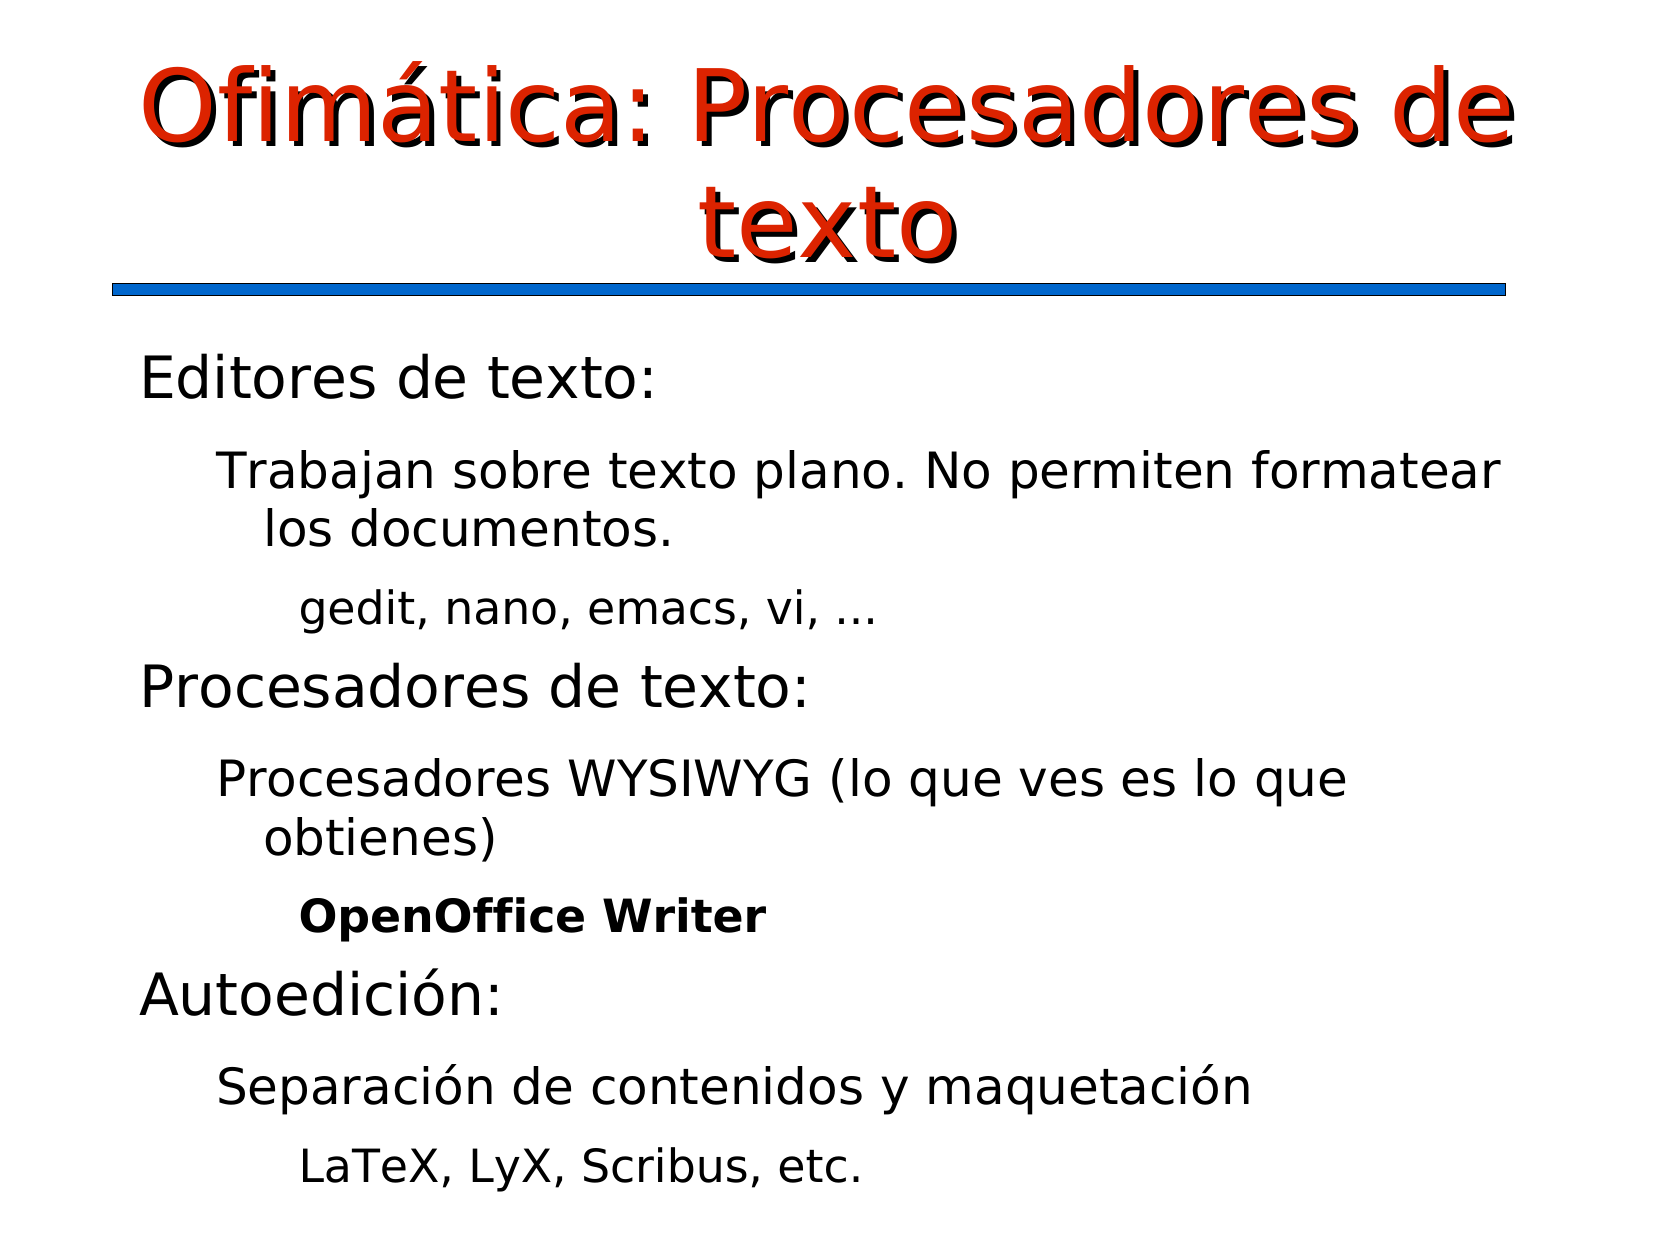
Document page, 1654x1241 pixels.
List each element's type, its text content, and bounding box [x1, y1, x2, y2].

list Editores de texto: Trabajan sobre texto plano. No permiten formatear los documentos. gedit, nano, emacs, vi, ... Procesadores de texto: Procesadores WYSIWYG (lo que ves es lo que obtienes) OpenOffice Writer Autoedición: Separación de contenidos y maquetación LaTeX, LyX, Scribus, etc. [121, 344, 1534, 1194]
title Ofimática: Procesadores de texto [121, 48, 1534, 282]
